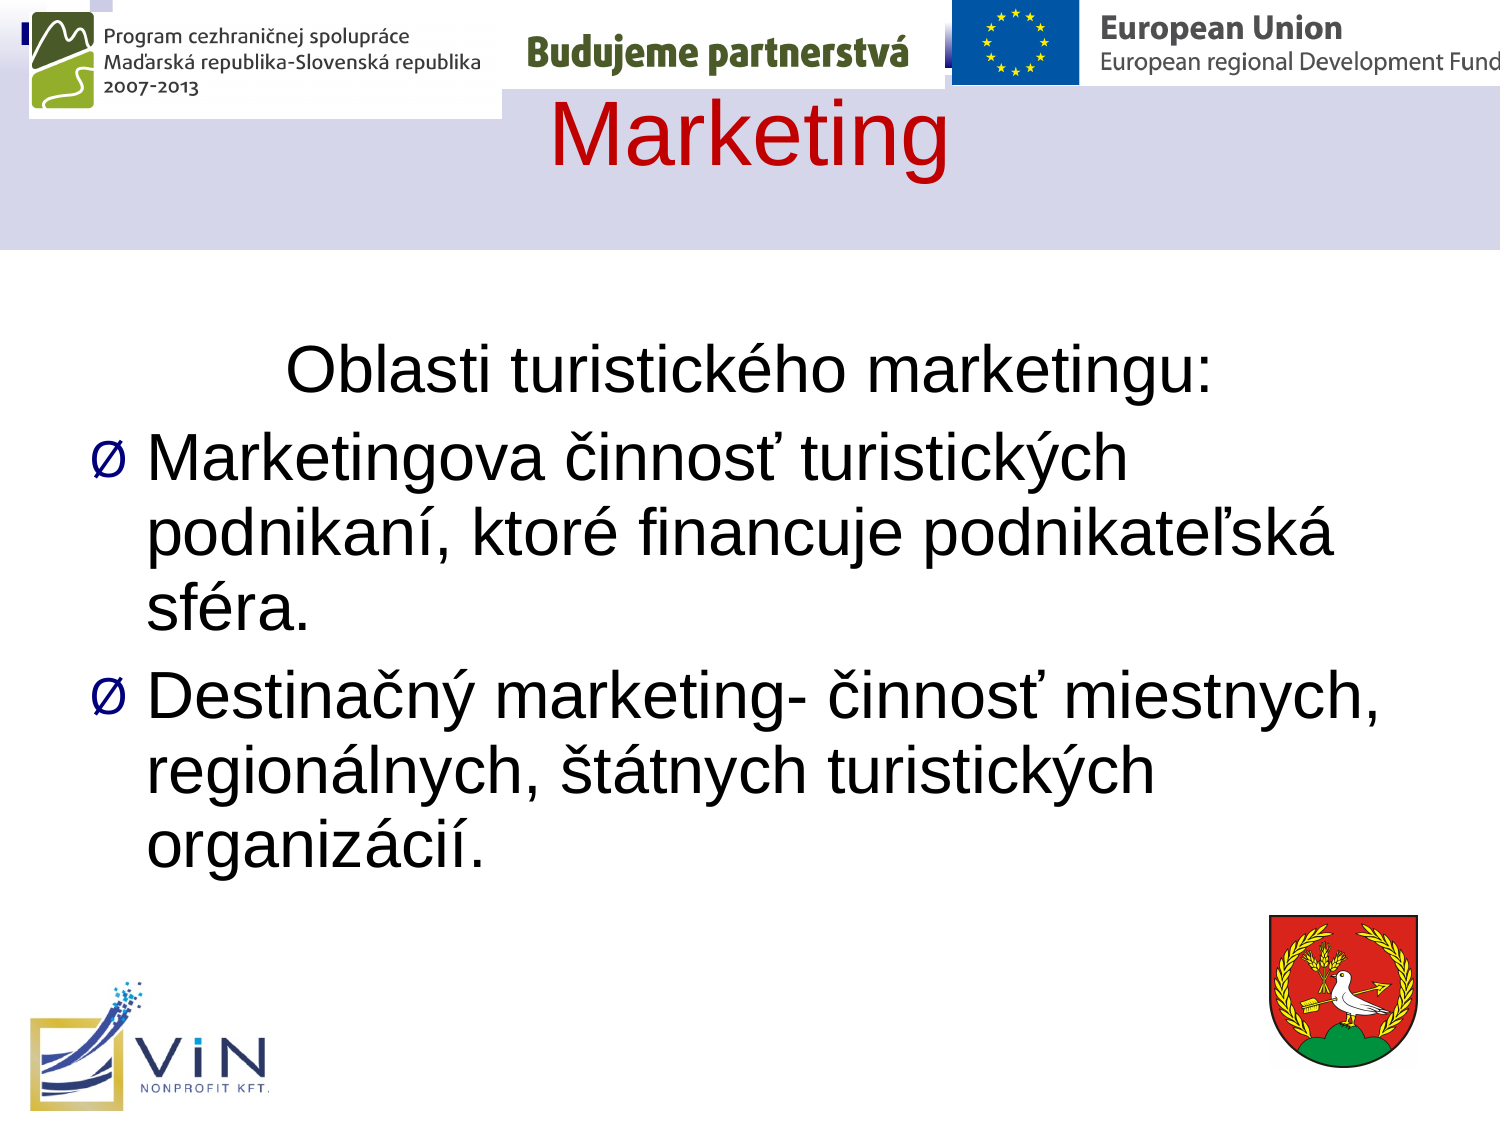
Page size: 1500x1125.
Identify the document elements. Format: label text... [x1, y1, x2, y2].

picture [1269, 915, 1418, 1068]
text_box Marketing [0, 75, 1500, 250]
picture [952, 0, 1500, 87]
picture [7, 980, 269, 1111]
list Oblasti turistického marketingu: Marketingova činnosť turistických podnikaní, ktoré financuje podnikateľská sféra. Destinačný marketing- činnosť miestnych, regionálnych, štátnych turistických organizácií. [75, 324, 1425, 963]
picture [29, 12, 945, 119]
